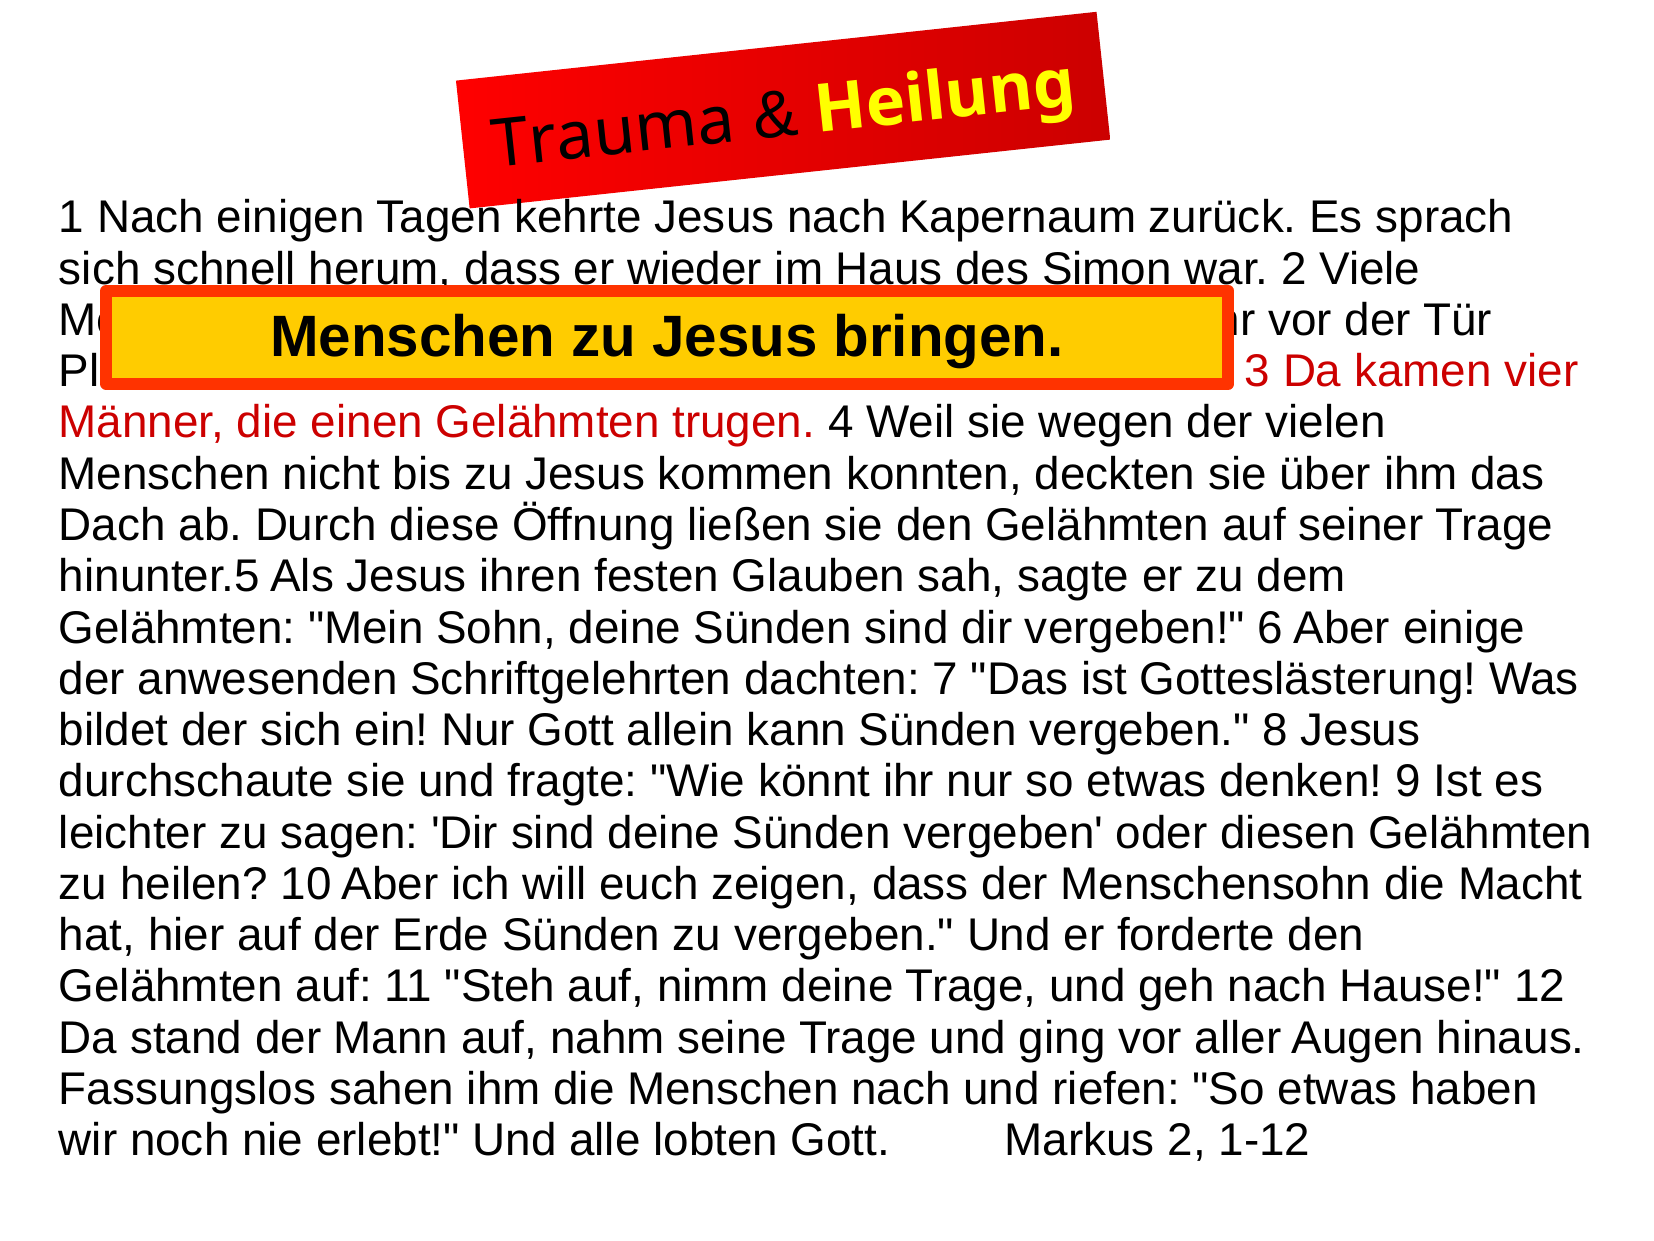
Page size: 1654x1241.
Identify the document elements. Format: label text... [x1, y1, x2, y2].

text_box Menschen zu Jesus bringen. [106, 290, 1229, 384]
subtitle 1 Nach einigen Tagen kehrte Jesus nach Kapernaum zurück. Es sprach sich schnell herum, dass er wieder im Haus des Simon war. 2 Viele Menschen strömten zusammen, so dass nicht einmal mehr vor der Tür Platz war. Ihnen allen verkündete Jesus Gottes Botschaft. 3 Da kamen vier Männer, die einen Gelähmten trugen. 4 Weil sie wegen der vielen Menschen nicht bis zu Jesus kommen konnten, deckten sie über ihm das Dach ab. Durch diese Öffnung ließen sie den Gelähmten auf seiner Trage hinunter.5 Als Jesus ihren festen Glauben sah, sagte er zu dem Gelähmten: "Mein Sohn, deine Sünden sind dir vergeben!" 6 Aber einige der anwesenden Schriftgelehrten dachten: 7 "Das ist Gotteslästerung! Was bildet der sich ein! Nur Gott allein kann Sünden vergeben." 8 Jesus durchschaute sie und fragte: "Wie könnt ihr nur so etwas denken! 9 Ist es leichter zu sagen: 'Dir sind deine Sünden vergeben' oder diesen Gelähmten zu heilen? 10 Aber ich will euch zeigen, dass der Menschensohn die Macht hat, hier auf der Erde Sünden zu vergeben." Und er forderte den Gelähmten auf: 11 "Steh auf, nimm deine Trage, und geh nach Hause!" 12 Da stand der Mann auf, nahm seine Trage und ging vor aller Augen hinaus. Fassungslos sahen ihm die Menschen nach und riefen: "So etwas haben wir noch nie erlebt!" Und alle lobten Gott. Markus 2, 1-12 [59, 93, 1595, 1241]
title Trauma & Heilung [455, 11, 1106, 93]
